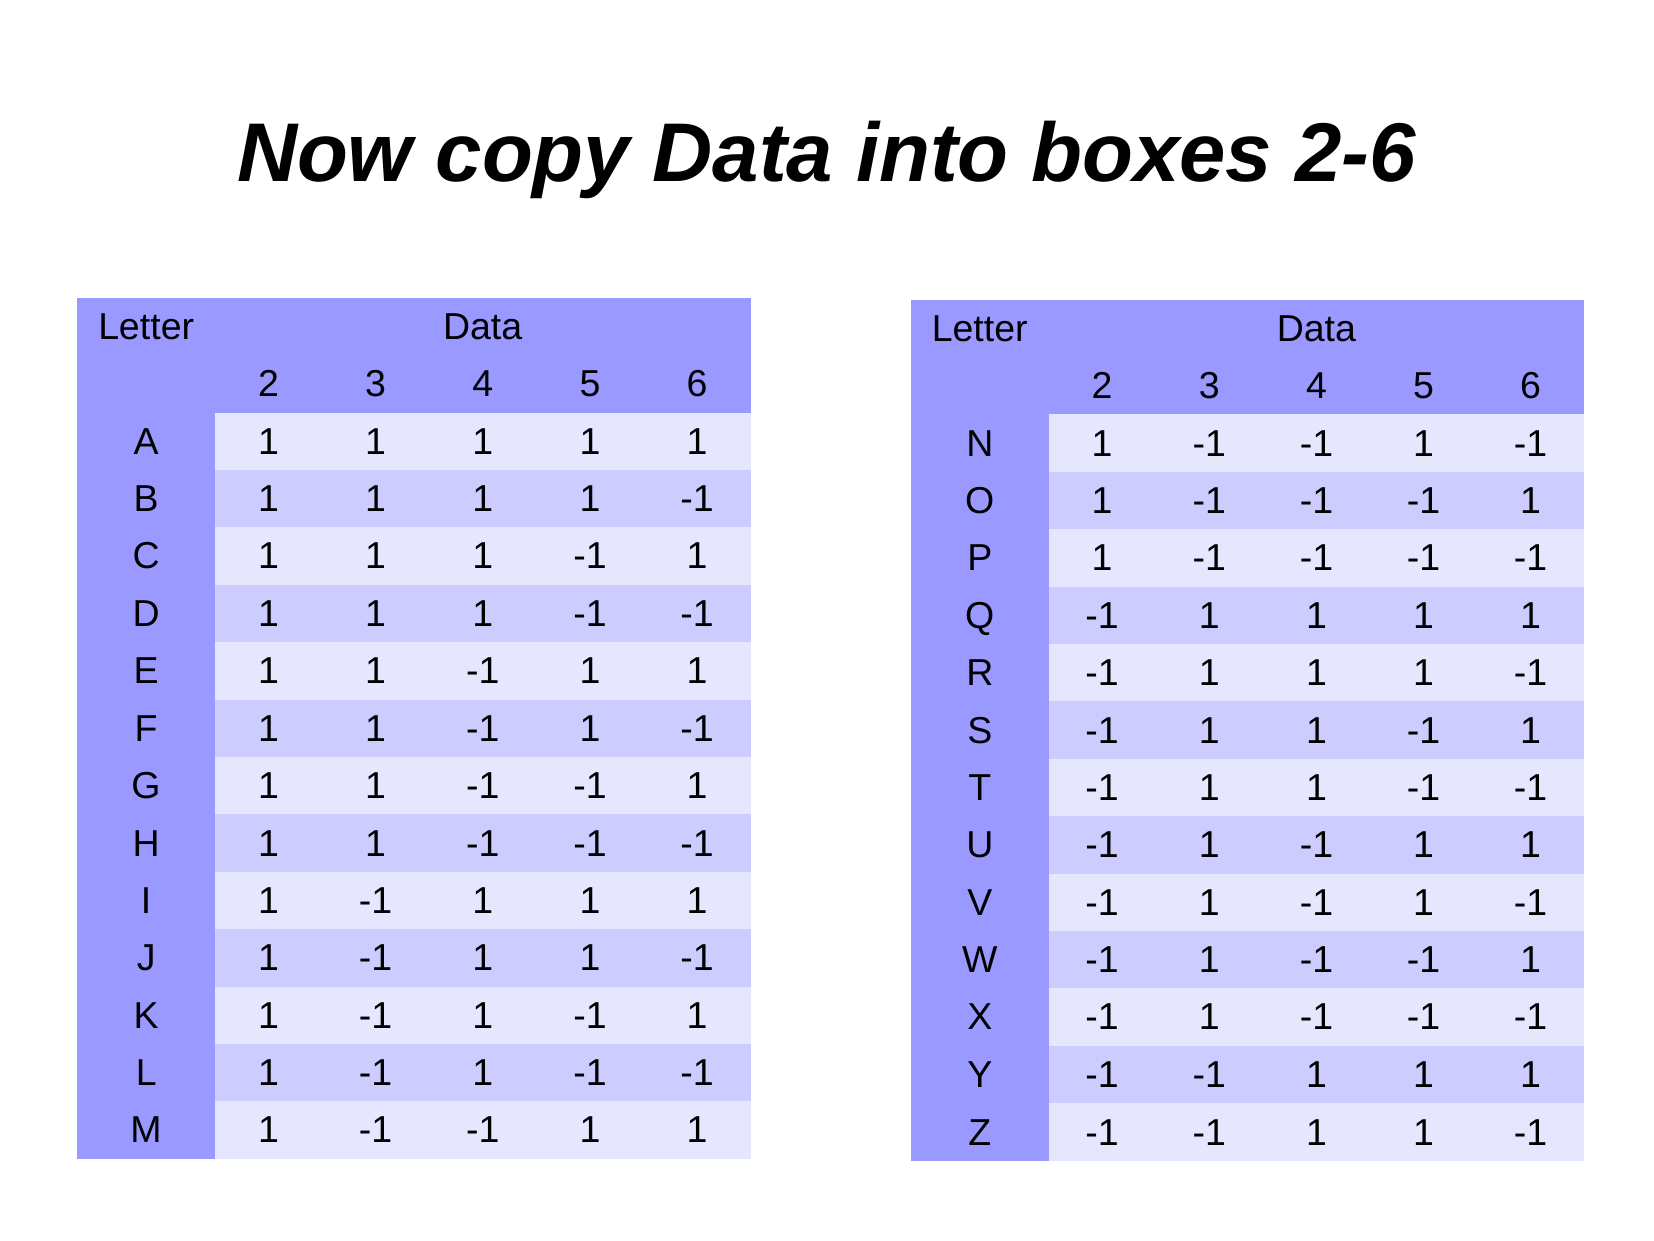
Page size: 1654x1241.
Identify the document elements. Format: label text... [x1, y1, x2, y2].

table_cell -1 [1370, 931, 1477, 988]
table_cell -1 [1049, 816, 1156, 874]
table_cell -1 [429, 1101, 536, 1159]
table_cell 1 [429, 987, 536, 1044]
table_cell -1 [1049, 1046, 1156, 1103]
table_cell 1 [536, 1101, 643, 1159]
table_cell -1 [1049, 644, 1156, 701]
table_cell -1 [1477, 759, 1584, 816]
table_cell Z [911, 1103, 1049, 1161]
table_cell 1 [215, 814, 322, 872]
table_cell 1 [643, 527, 751, 585]
table_cell 1 [1156, 874, 1263, 931]
table_cell -1 [1370, 529, 1477, 587]
table_cell 1 [215, 987, 322, 1044]
table_cell 1 [643, 413, 751, 470]
table_cell S [911, 701, 1049, 759]
table_cell 1 [429, 470, 536, 527]
table_cell -1 [643, 1044, 751, 1101]
table_cell 1 [322, 585, 429, 642]
table_cell 1 [643, 1101, 751, 1159]
table_cell 1 [1477, 587, 1584, 644]
table_cell 1 [536, 413, 643, 470]
table_cell 1 [1477, 472, 1584, 529]
table_header Data [215, 298, 751, 355]
table_cell -1 [1156, 1046, 1263, 1103]
table_cell -1 [536, 987, 643, 1044]
table_cell 1 [536, 470, 643, 527]
table_cell 5 [1370, 357, 1477, 414]
table_cell 1 [215, 1101, 322, 1159]
table_cell G [77, 757, 215, 814]
table_cell 1 [1263, 587, 1370, 644]
table_cell -1 [1263, 529, 1370, 587]
table_cell -1 [1477, 414, 1584, 472]
table_cell 1 [1156, 816, 1263, 874]
table_cell O [911, 472, 1049, 529]
table_cell 1 [643, 987, 751, 1044]
table_cell -1 [536, 814, 643, 872]
table_cell V [911, 874, 1049, 931]
table_cell 1 [1156, 988, 1263, 1046]
table_cell 1 [1049, 529, 1156, 587]
table_cell 1 [215, 929, 322, 987]
table_cell N [911, 414, 1049, 472]
table_cell Y [911, 1046, 1049, 1103]
table_cell 1 [215, 700, 322, 757]
table_cell 1 [1156, 931, 1263, 988]
table_cell F [77, 700, 215, 757]
table_cell -1 [1156, 472, 1263, 529]
table_cell K [77, 987, 215, 1044]
table_cell 1 [1263, 701, 1370, 759]
table_cell 1 [215, 757, 322, 814]
table_cell 1 [429, 929, 536, 987]
table_cell B [77, 470, 215, 527]
table_cell 6 [643, 355, 751, 413]
table_cell 1 [1156, 644, 1263, 701]
table_cell 1 [1263, 759, 1370, 816]
table_cell 1 [1477, 1046, 1584, 1103]
table_cell T [911, 759, 1049, 816]
table_cell -1 [429, 700, 536, 757]
table_cell -1 [1049, 1103, 1156, 1161]
table_cell -1 [1263, 816, 1370, 874]
table_cell Q [911, 587, 1049, 644]
table_cell 4 [429, 355, 536, 413]
table_cell 1 [429, 585, 536, 642]
table_cell -1 [1156, 1103, 1263, 1161]
table_cell 1 [1477, 701, 1584, 759]
table_cell 1 [215, 642, 322, 700]
table_cell -1 [536, 585, 643, 642]
table_cell -1 [1156, 414, 1263, 472]
table_cell W [911, 931, 1049, 988]
table_cell 1 [322, 700, 429, 757]
table_cell 1 [322, 814, 429, 872]
table_cell -1 [1263, 414, 1370, 472]
table_cell -1 [1477, 988, 1584, 1046]
table_cell X [911, 988, 1049, 1046]
table_cell 1 [1156, 701, 1263, 759]
table_cell 1 [215, 413, 322, 470]
table_cell 1 [215, 585, 322, 642]
table_cell -1 [1477, 644, 1584, 701]
table_cell -1 [643, 929, 751, 987]
table_cell 1 [1370, 414, 1477, 472]
table_cell -1 [1477, 1103, 1584, 1161]
table_cell 1 [1477, 816, 1584, 874]
table_cell -1 [322, 929, 429, 987]
table_cell -1 [1477, 529, 1584, 587]
table_cell 1 [322, 757, 429, 814]
table_cell -1 [429, 814, 536, 872]
table_cell 1 [1477, 931, 1584, 988]
table_cell L [77, 1044, 215, 1101]
table_cell 6 [1477, 357, 1584, 414]
table_cell -1 [1370, 988, 1477, 1046]
table_cell 1 [322, 470, 429, 527]
table_cell 1 [215, 1044, 322, 1101]
table_cell 1 [1370, 1046, 1477, 1103]
table_cell 1 [322, 527, 429, 585]
table_cell -1 [322, 987, 429, 1044]
table_cell -1 [1049, 701, 1156, 759]
table_cell -1 [1156, 529, 1263, 587]
table_cell M [77, 1101, 215, 1159]
table_cell -1 [1049, 874, 1156, 931]
table_cell 1 [429, 527, 536, 585]
table_cell -1 [643, 470, 751, 527]
table_cell 1 [1156, 759, 1263, 816]
table_cell -1 [536, 757, 643, 814]
table_cell 1 [429, 413, 536, 470]
table_cell -1 [1370, 472, 1477, 529]
table_cell -1 [1049, 931, 1156, 988]
table_cell -1 [429, 642, 536, 700]
table_cell C [77, 527, 215, 585]
table_cell A [77, 413, 215, 470]
table_header Letter [911, 300, 1049, 414]
table_cell 1 [1370, 874, 1477, 931]
table_cell E [77, 642, 215, 700]
table_cell 1 [322, 642, 429, 700]
table_cell 1 [536, 929, 643, 987]
table_cell 1 [1263, 644, 1370, 701]
table_cell 4 [1263, 357, 1370, 414]
table_cell 1 [215, 470, 322, 527]
table_cell 1 [1049, 472, 1156, 529]
table_cell -1 [643, 585, 751, 642]
table_cell 1 [1263, 1103, 1370, 1161]
table_cell 1 [1370, 587, 1477, 644]
table_cell 1 [643, 642, 751, 700]
table_cell H [77, 814, 215, 872]
table_cell 1 [429, 872, 536, 929]
table_cell 1 [1156, 587, 1263, 644]
table_cell R [911, 644, 1049, 701]
table_cell -1 [1477, 874, 1584, 931]
table_cell -1 [1049, 759, 1156, 816]
table_cell 1 [1370, 816, 1477, 874]
table_cell -1 [1263, 472, 1370, 529]
table_cell 1 [1370, 644, 1477, 701]
table_cell 3 [1156, 357, 1263, 414]
table_cell 2 [215, 355, 322, 413]
table_cell -1 [322, 872, 429, 929]
table_cell 2 [1049, 357, 1156, 414]
table_cell 3 [322, 355, 429, 413]
table_cell -1 [429, 757, 536, 814]
table_cell 1 [215, 527, 322, 585]
table_cell -1 [322, 1044, 429, 1101]
table_cell -1 [322, 1101, 429, 1159]
table_cell -1 [1263, 988, 1370, 1046]
table_cell 1 [1263, 1046, 1370, 1103]
table_cell -1 [1370, 759, 1477, 816]
table_cell -1 [1263, 874, 1370, 931]
table_cell -1 [1263, 931, 1370, 988]
table_cell -1 [1049, 587, 1156, 644]
table_cell 1 [536, 872, 643, 929]
table_cell 1 [643, 757, 751, 814]
title Now copy Data into boxes 2-6 [82, 56, 1571, 250]
table_cell 1 [536, 642, 643, 700]
table_cell -1 [643, 814, 751, 872]
table_cell 5 [536, 355, 643, 413]
table_cell 1 [643, 872, 751, 929]
table_cell 1 [1049, 414, 1156, 472]
table_cell -1 [1370, 701, 1477, 759]
table_cell -1 [1049, 988, 1156, 1046]
table_header Data [1049, 300, 1584, 357]
table_cell 1 [322, 413, 429, 470]
table_header Letter [77, 298, 215, 413]
table_cell U [911, 816, 1049, 874]
table_cell 1 [429, 1044, 536, 1101]
table_cell P [911, 529, 1049, 587]
table_cell -1 [536, 527, 643, 585]
table_cell -1 [536, 1044, 643, 1101]
table_cell 1 [536, 700, 643, 757]
table_cell -1 [643, 700, 751, 757]
table_cell I [77, 872, 215, 929]
table_cell 1 [215, 872, 322, 929]
table_cell 1 [1370, 1103, 1477, 1161]
table_cell D [77, 585, 215, 642]
